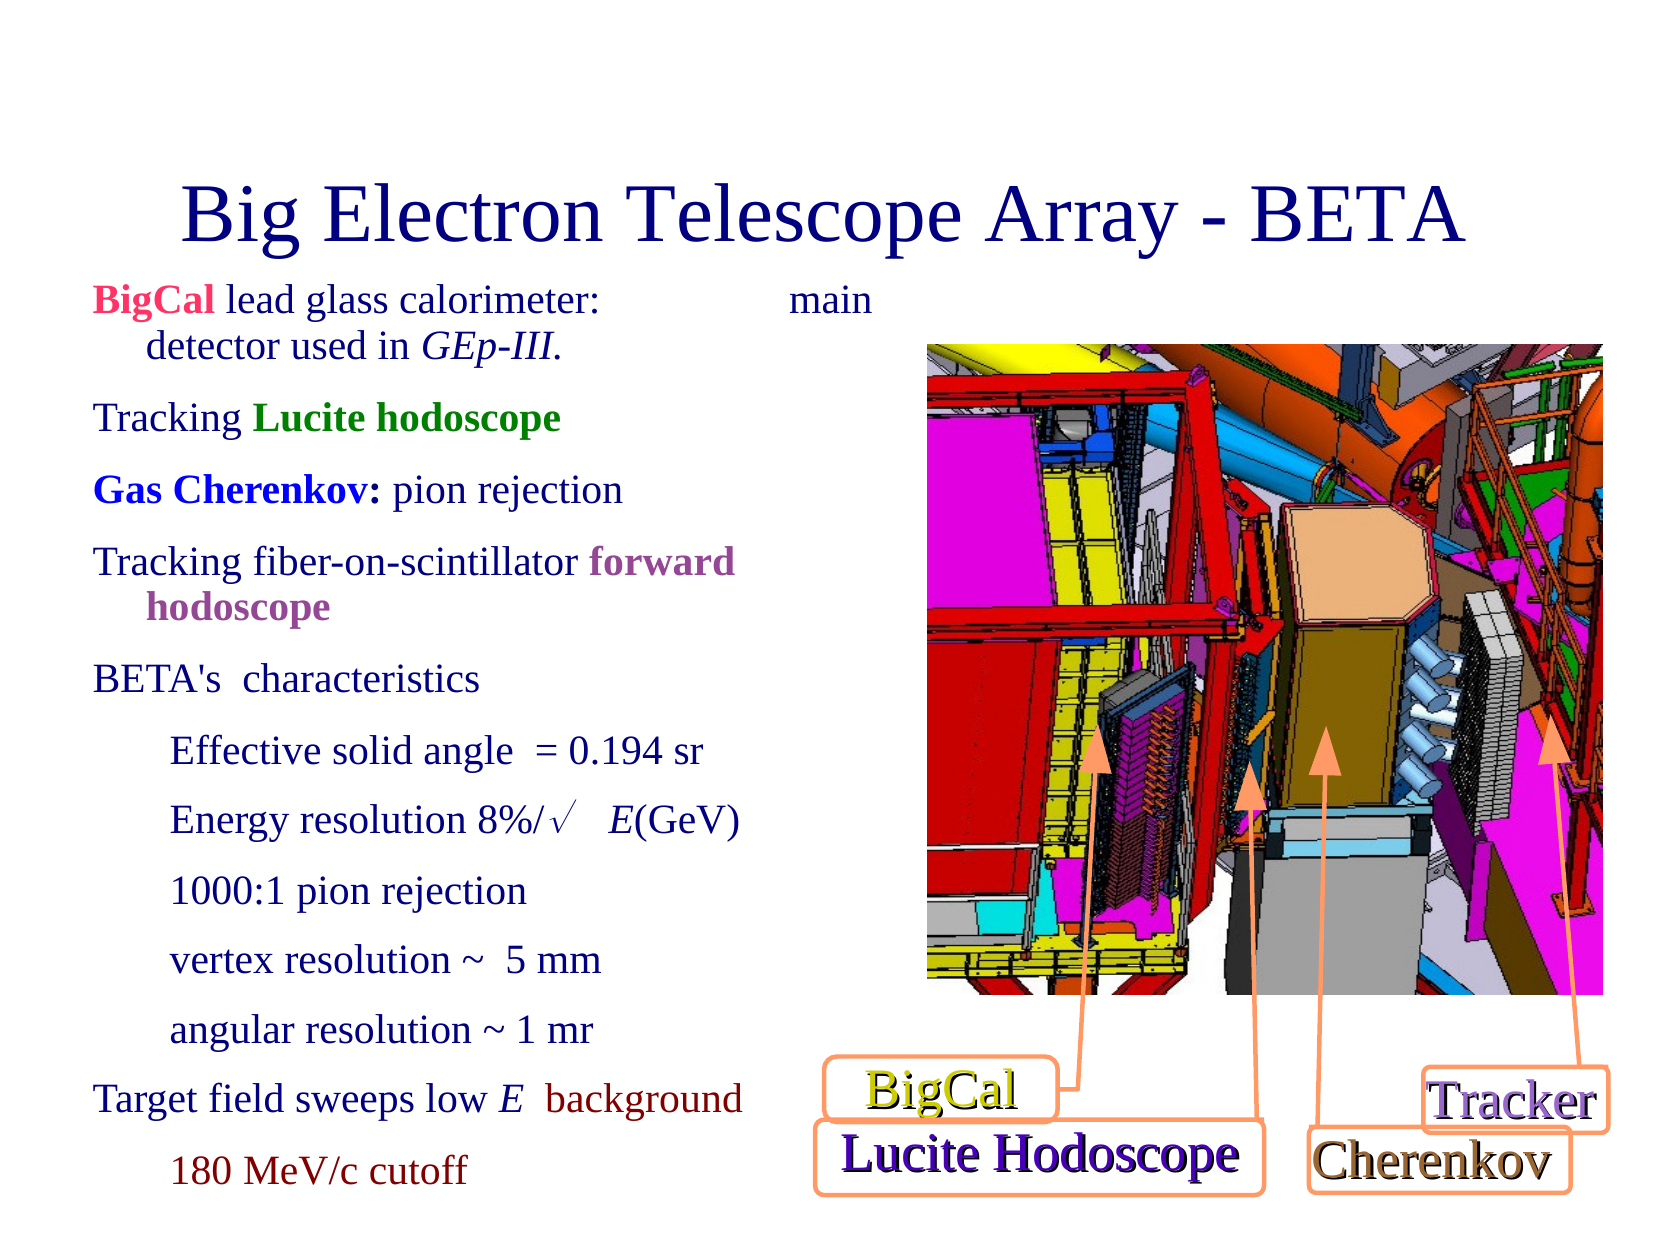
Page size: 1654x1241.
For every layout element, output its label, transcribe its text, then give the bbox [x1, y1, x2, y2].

text_box Tracker [1423, 1066, 1609, 1133]
title Big Electron Telescope Array - BETA [119, 109, 1531, 317]
text_box BigCal [824, 1056, 1058, 1119]
text_box Lucite Hodoscope [815, 1119, 1265, 1196]
list BigCal lead glass calorimeter: main detector used in GEp-III. Tracking Lucite hodoscope Gas Cherenkov: pion rejection Tracking fiber-on-scintillator forward hodoscope BETA's characteristics Effective solid angle = 0.194 sr Energy resolution 8%/E(GeV) 1000:1 pion rejection vertex resolution ~ 5 mm angular resolution ~ 1 mr Target field sweeps low E background 180 MeV/c cutoff [75, 276, 916, 1216]
picture [927, 344, 1603, 995]
text_box Cherenkov [1308, 1126, 1571, 1193]
